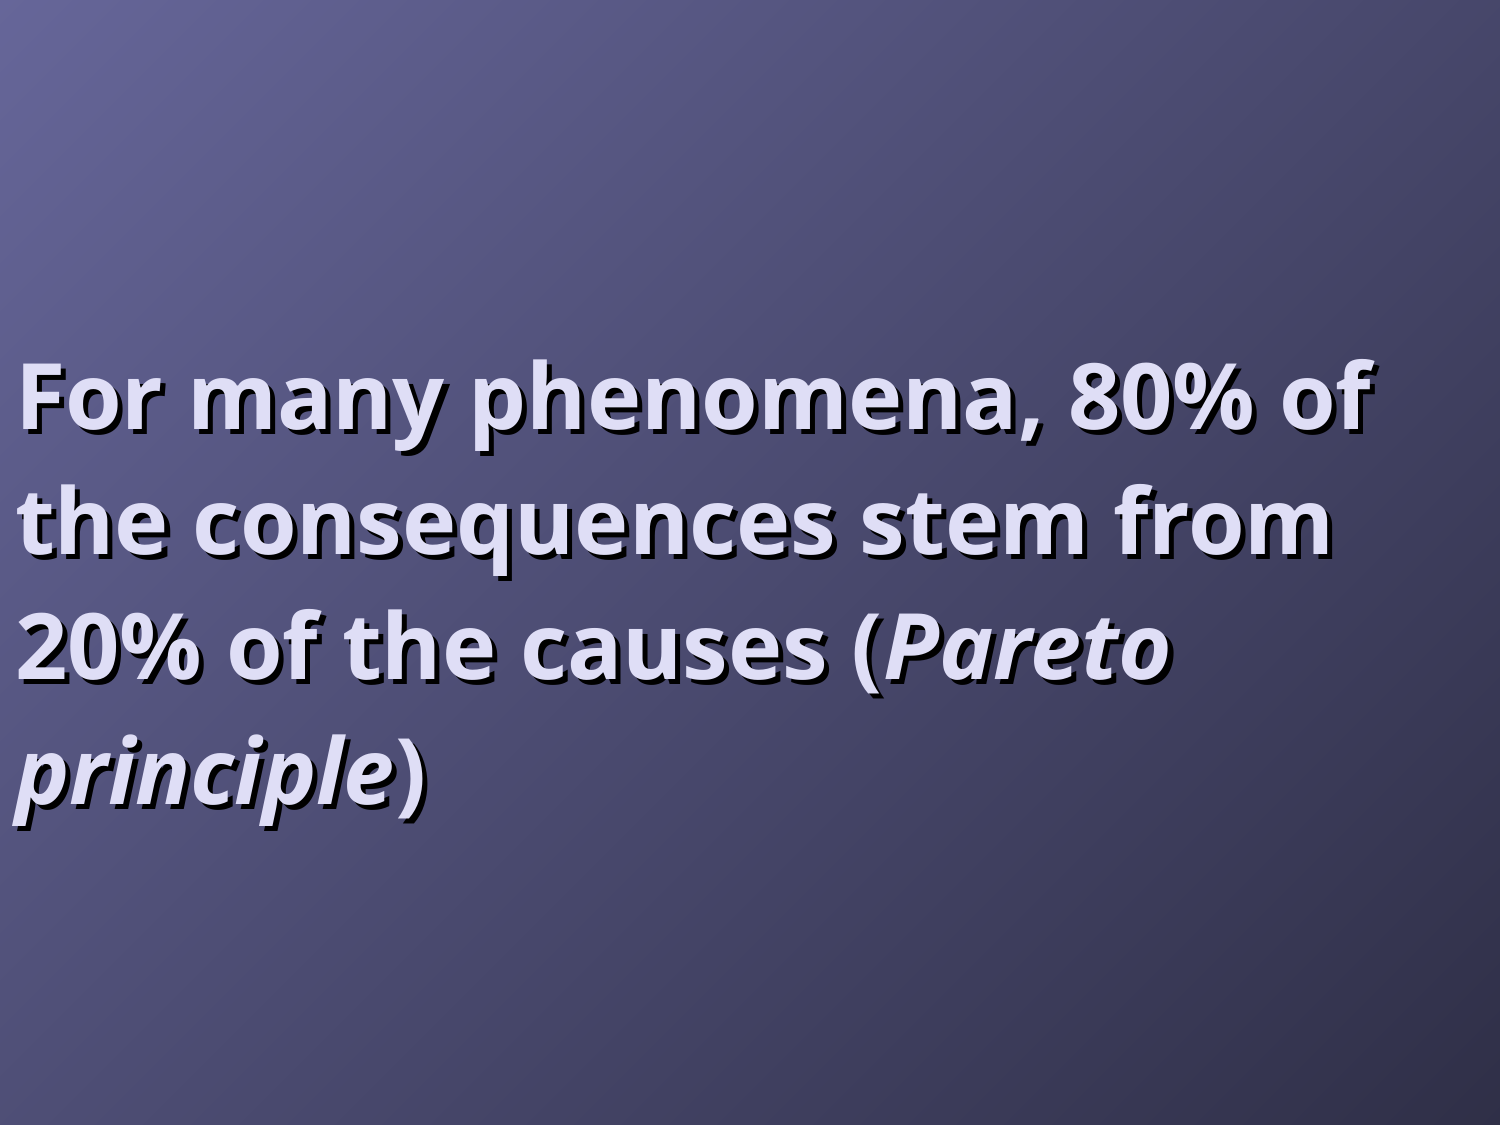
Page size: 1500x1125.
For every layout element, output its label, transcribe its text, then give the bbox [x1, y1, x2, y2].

title For many phenomena, 80% of the consequences stem from 20% of the causes (Pareto principle) [0, 353, 1500, 809]
